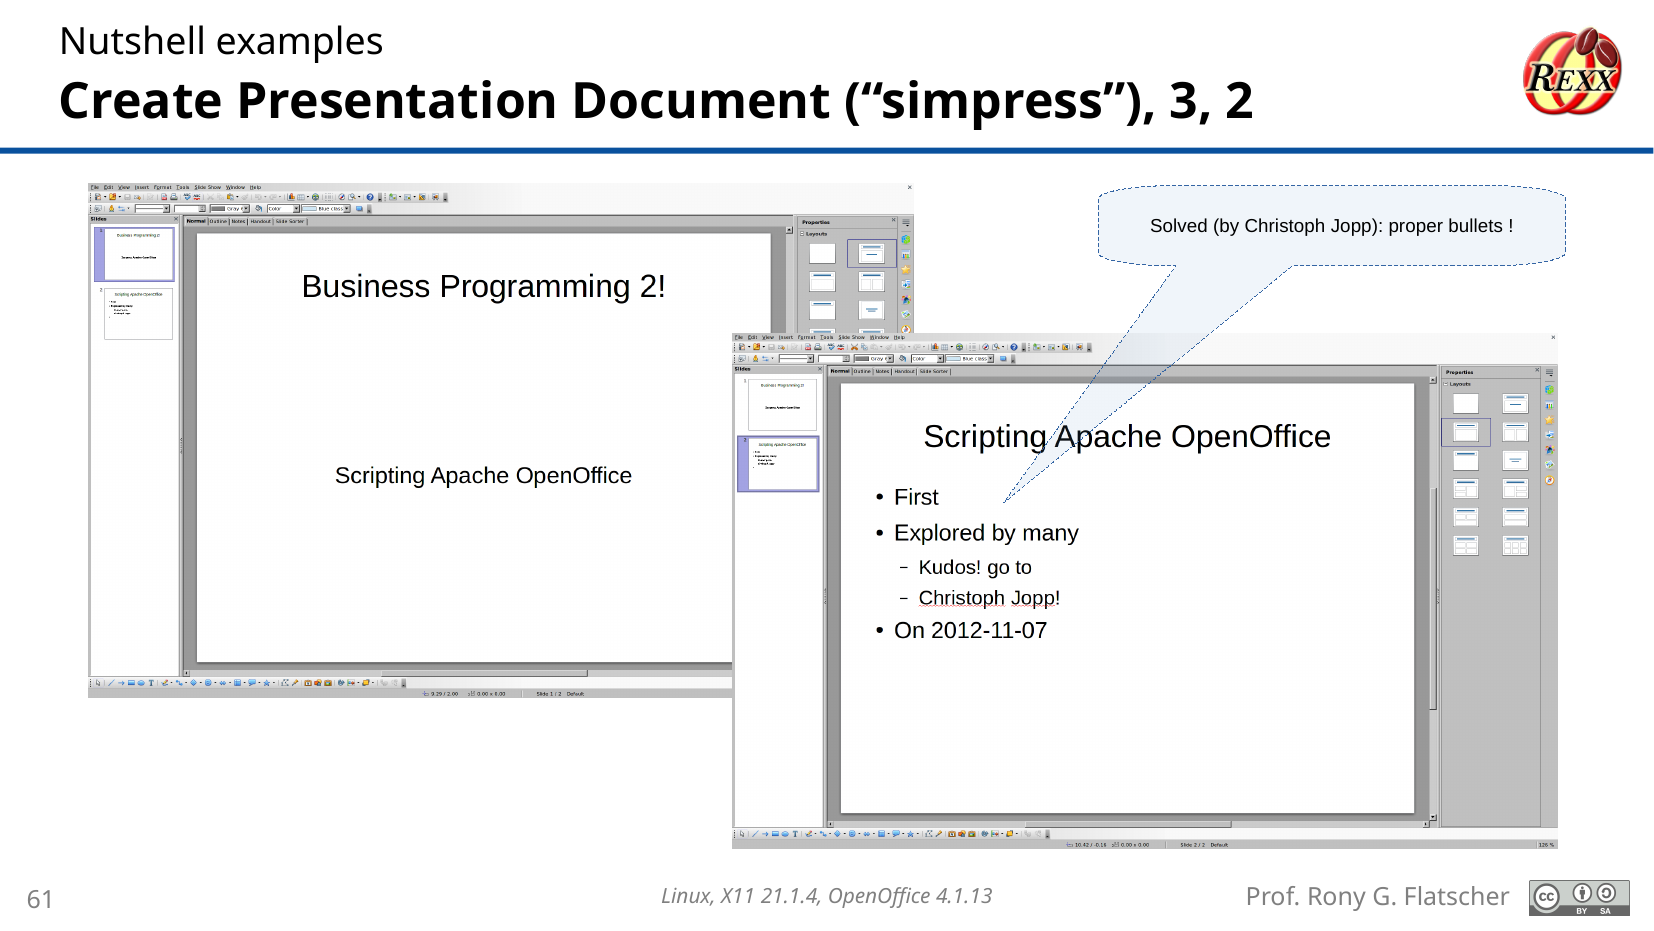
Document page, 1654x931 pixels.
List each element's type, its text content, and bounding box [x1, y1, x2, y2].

text_box Linux, X11 21.1.4, OpenOffice 4.1.13 [0, 874, 1654, 922]
picture [88, 183, 1558, 849]
title Nutshell examples Create Presentation Document (“simpress”), 3, 2 [0, 0, 1625, 148]
text_box Solved (by Christoph Jopp): proper bullets ! [1003, 185, 1566, 503]
